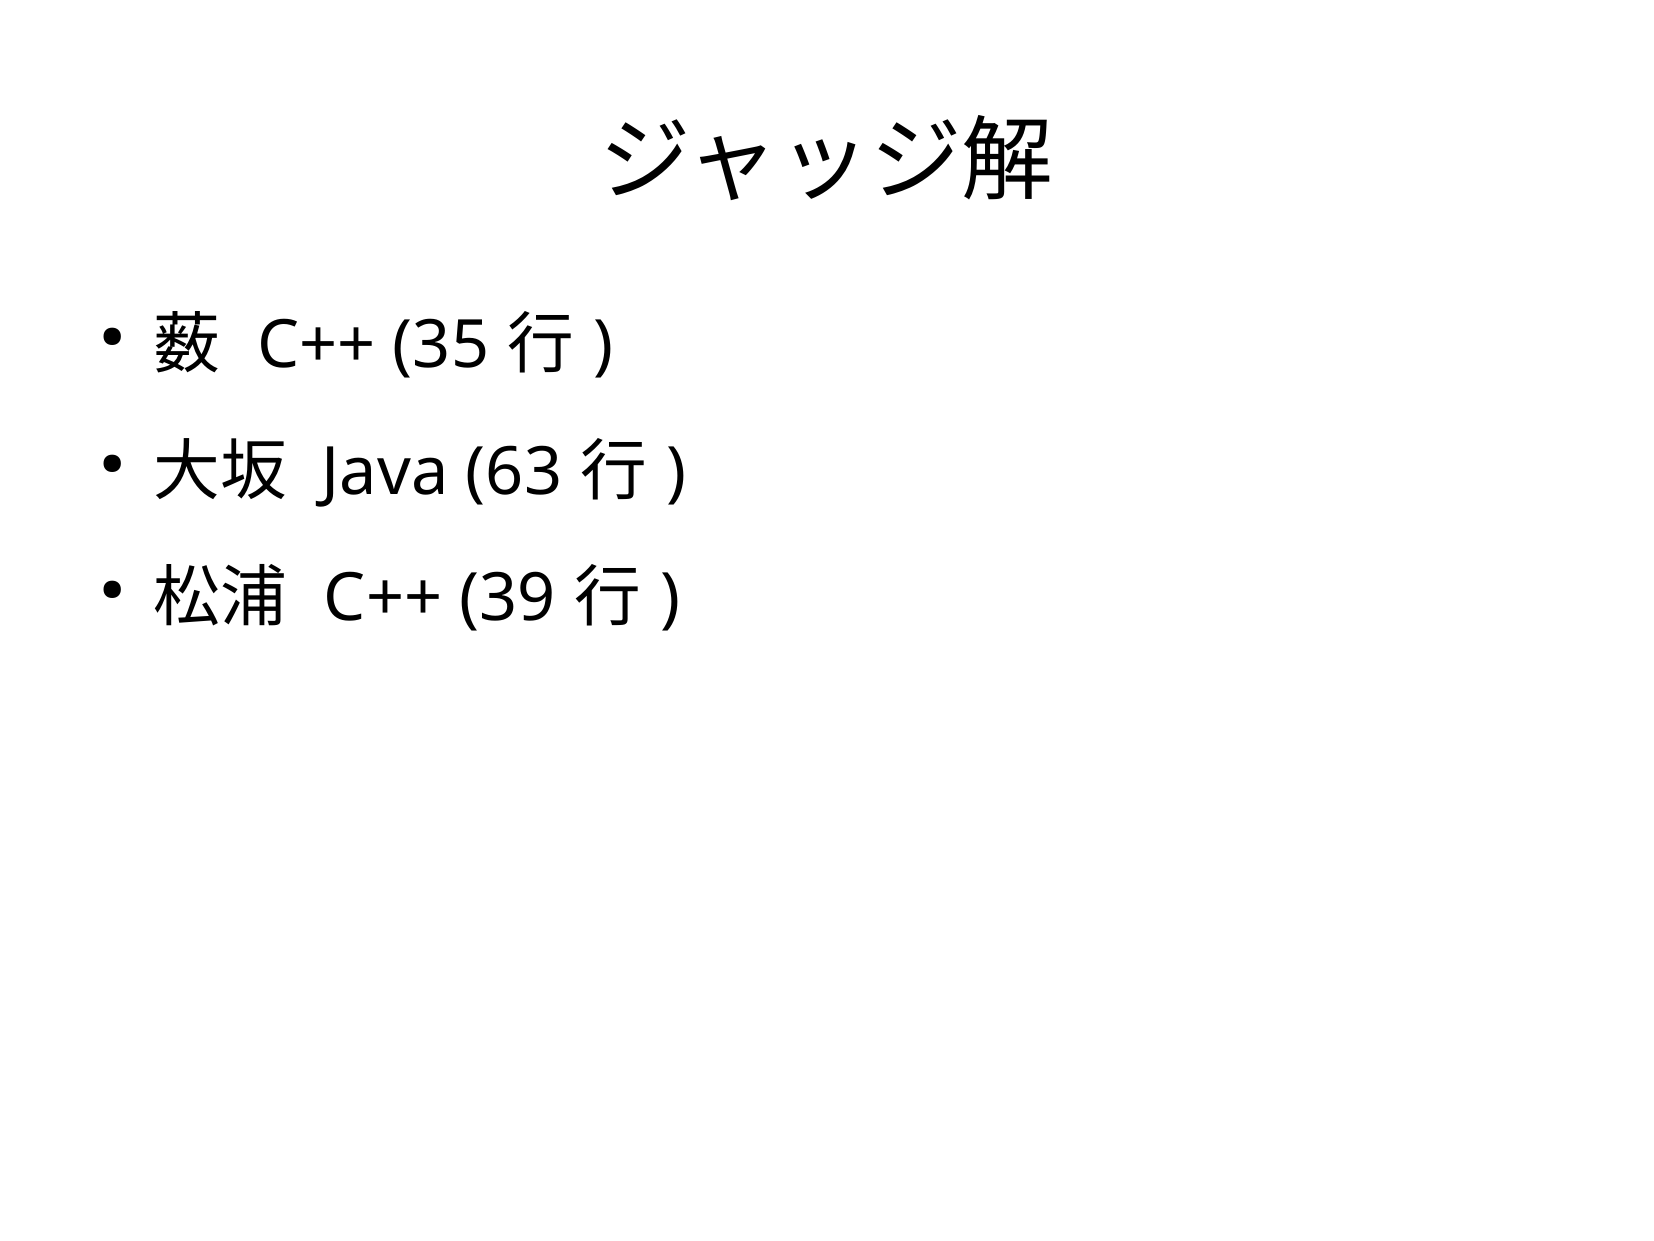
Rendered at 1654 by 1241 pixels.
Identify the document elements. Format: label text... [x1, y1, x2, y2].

title ジャッジ解 [82, 49, 1571, 257]
list 薮 C++ (35行) 大坂 Java (63行) 松浦 C++ (39行) [82, 290, 1538, 1010]
